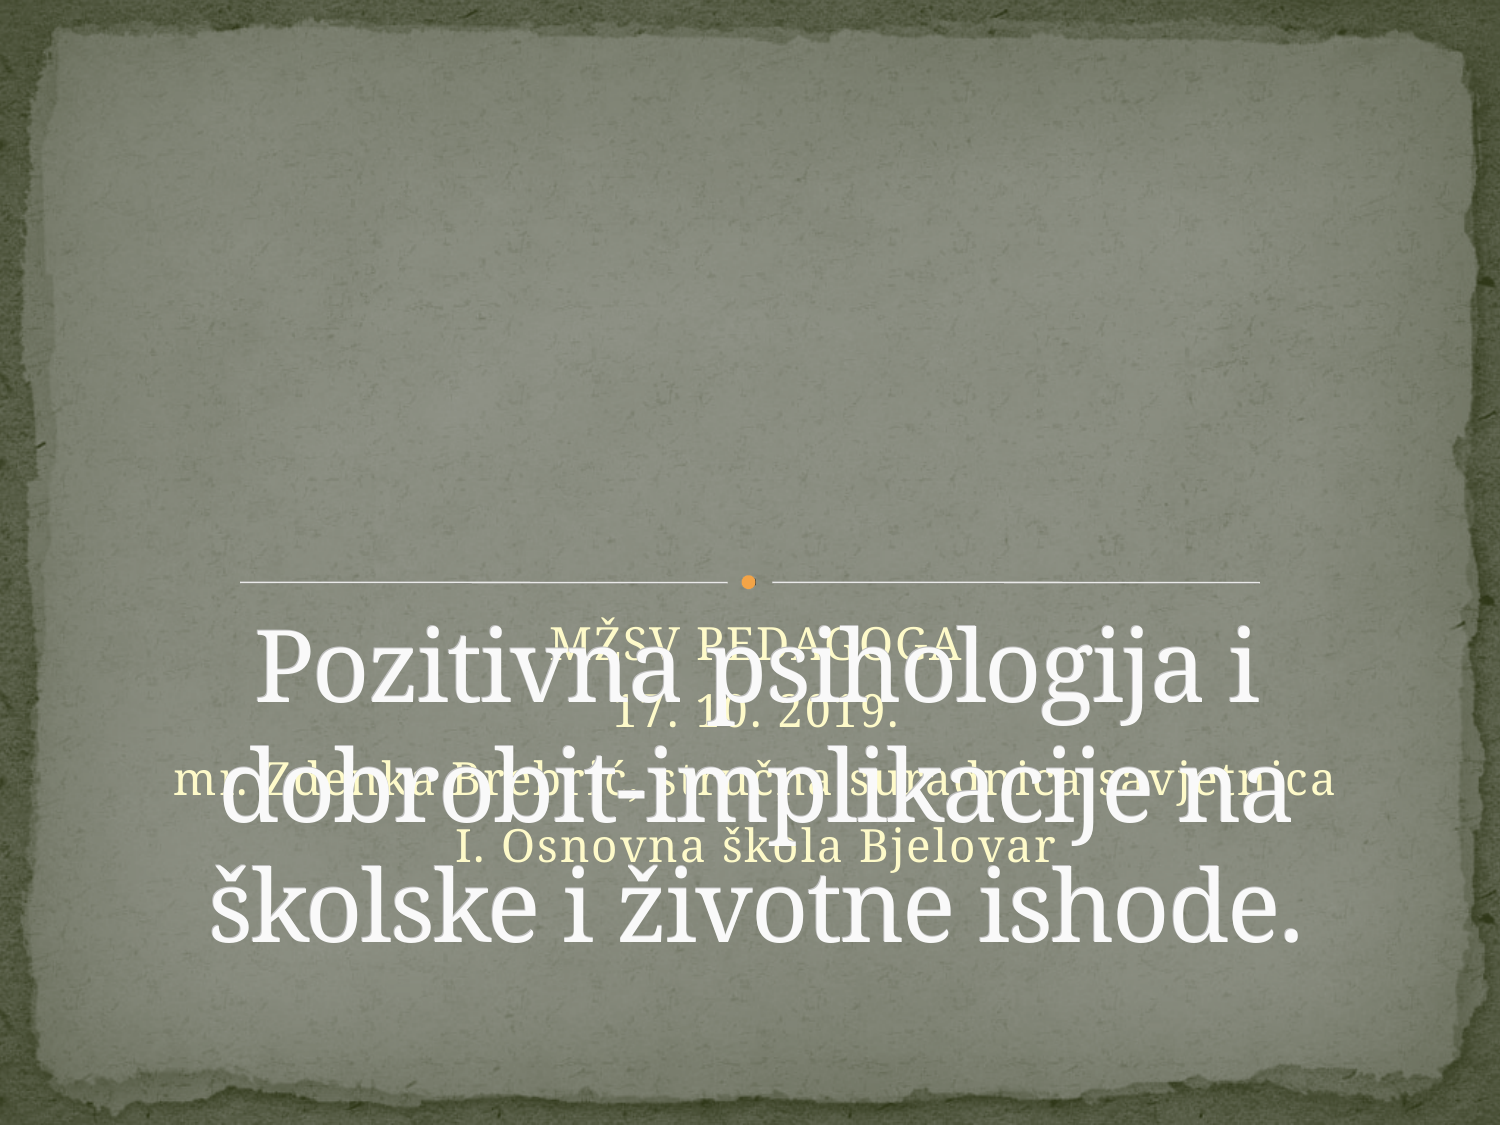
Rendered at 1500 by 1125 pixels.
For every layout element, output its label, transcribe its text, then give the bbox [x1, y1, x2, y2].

title Pozitivna psihologija i dobrobit-implikacije na školske i životne ishode. [75, 235, 1438, 561]
subtitle MŽSV PEDAGOGA 17. 10. 2019. mr. Zdenka Brebrić, stručna suradnica savjetnica I. Osnovna škola Bjelovar [75, 606, 1438, 795]
